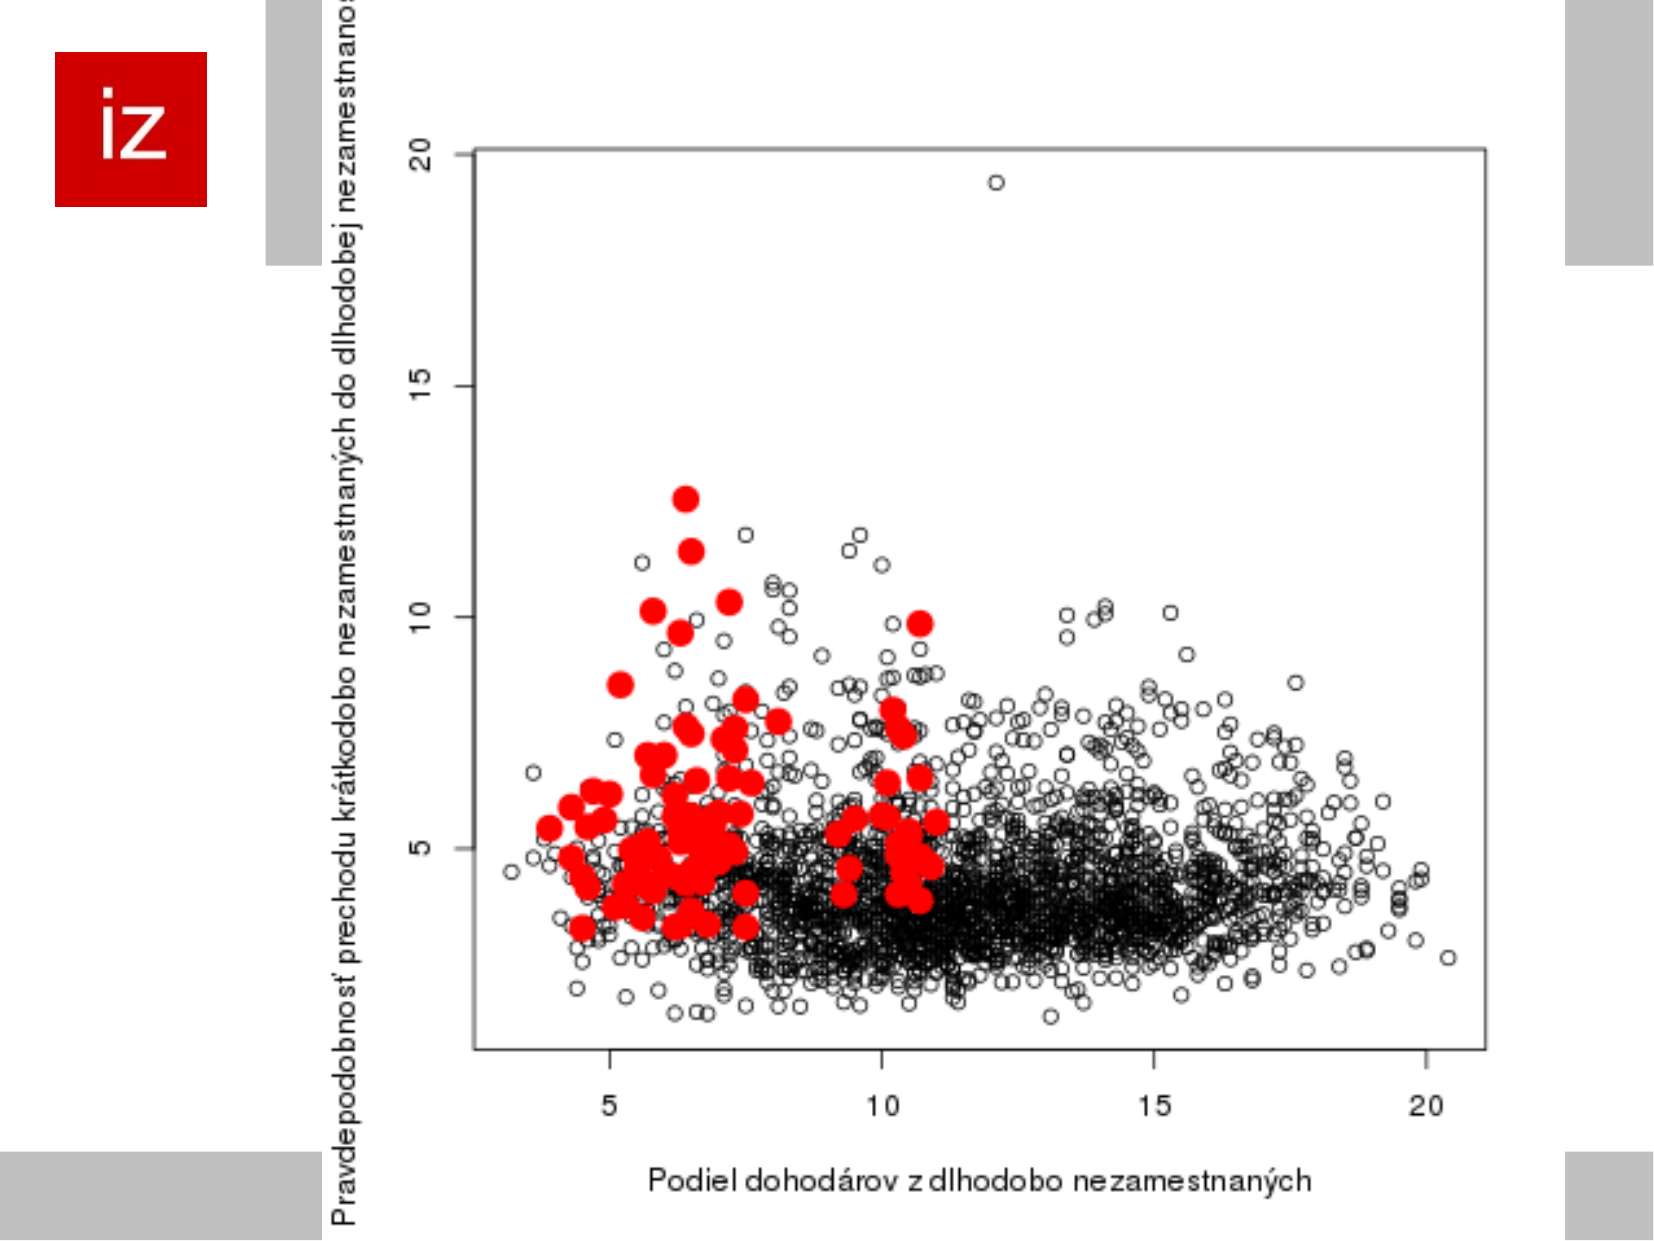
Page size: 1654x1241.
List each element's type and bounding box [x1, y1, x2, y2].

picture [55, 52, 207, 207]
picture [322, 0, 1565, 1241]
